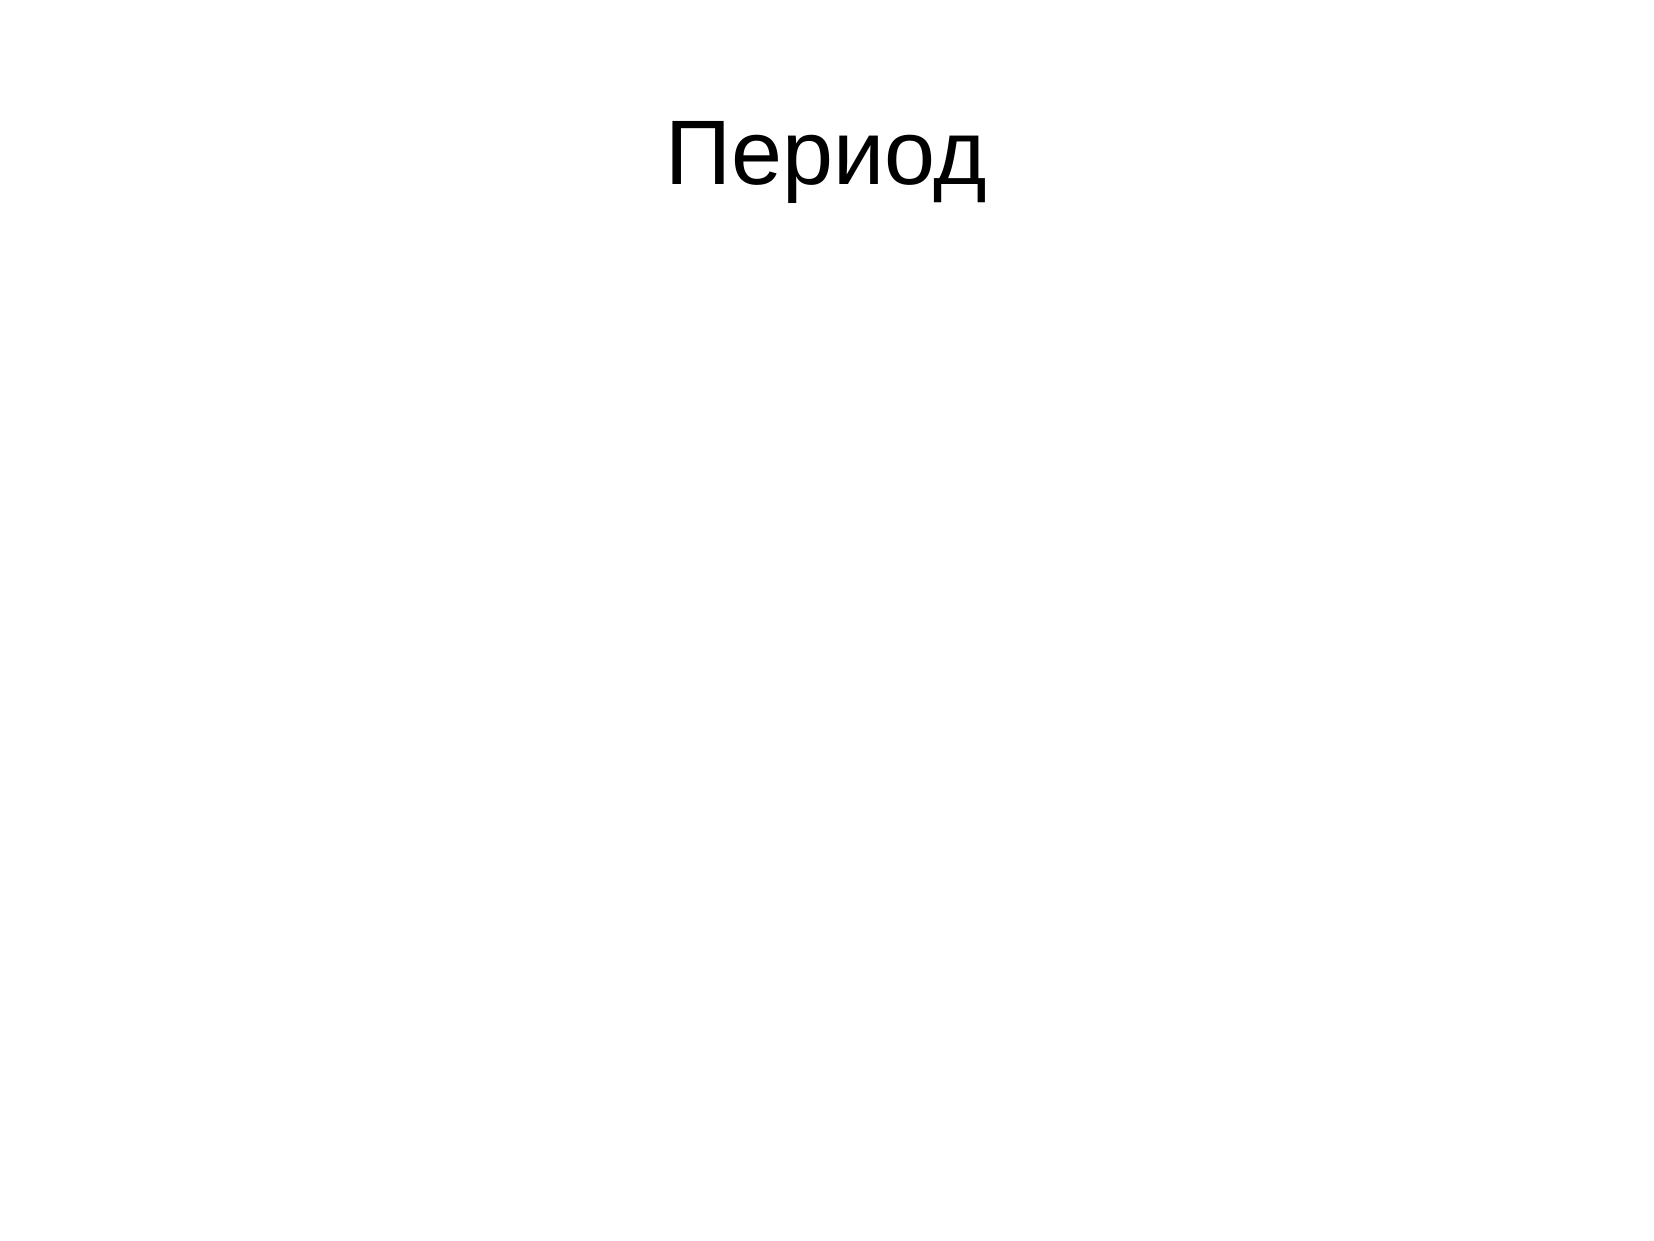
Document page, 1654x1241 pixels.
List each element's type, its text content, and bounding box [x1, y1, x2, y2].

title Период [82, 49, 1571, 257]
